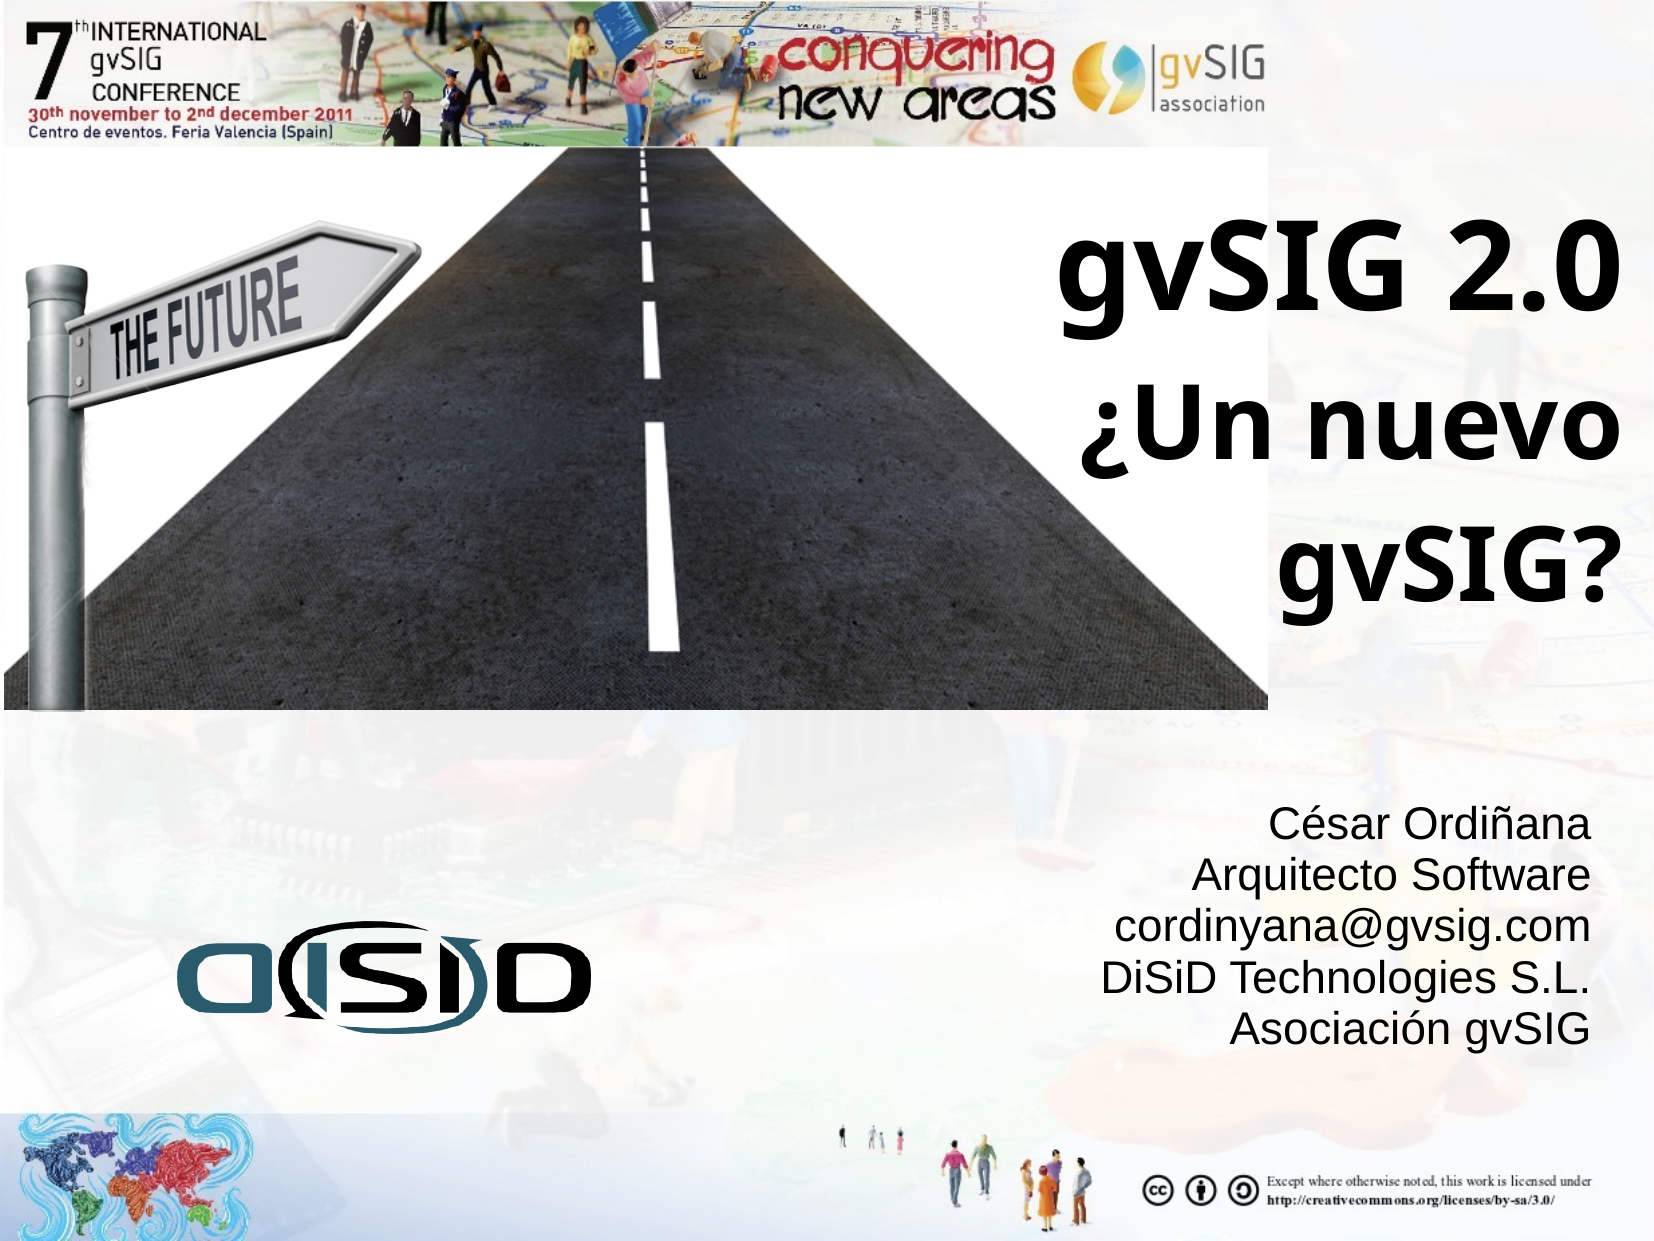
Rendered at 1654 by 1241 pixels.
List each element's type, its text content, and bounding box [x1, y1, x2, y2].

text_box César Ordiñana Arquitecto Software cordinyana@gvsig.com DiSiD Technologies S.L. Asociación gvSIG [956, 790, 1607, 1062]
title gvSIG 2.0 ¿Un nuevo gvSIG? [118, 177, 1625, 739]
picture [0, 0, 1654, 1241]
